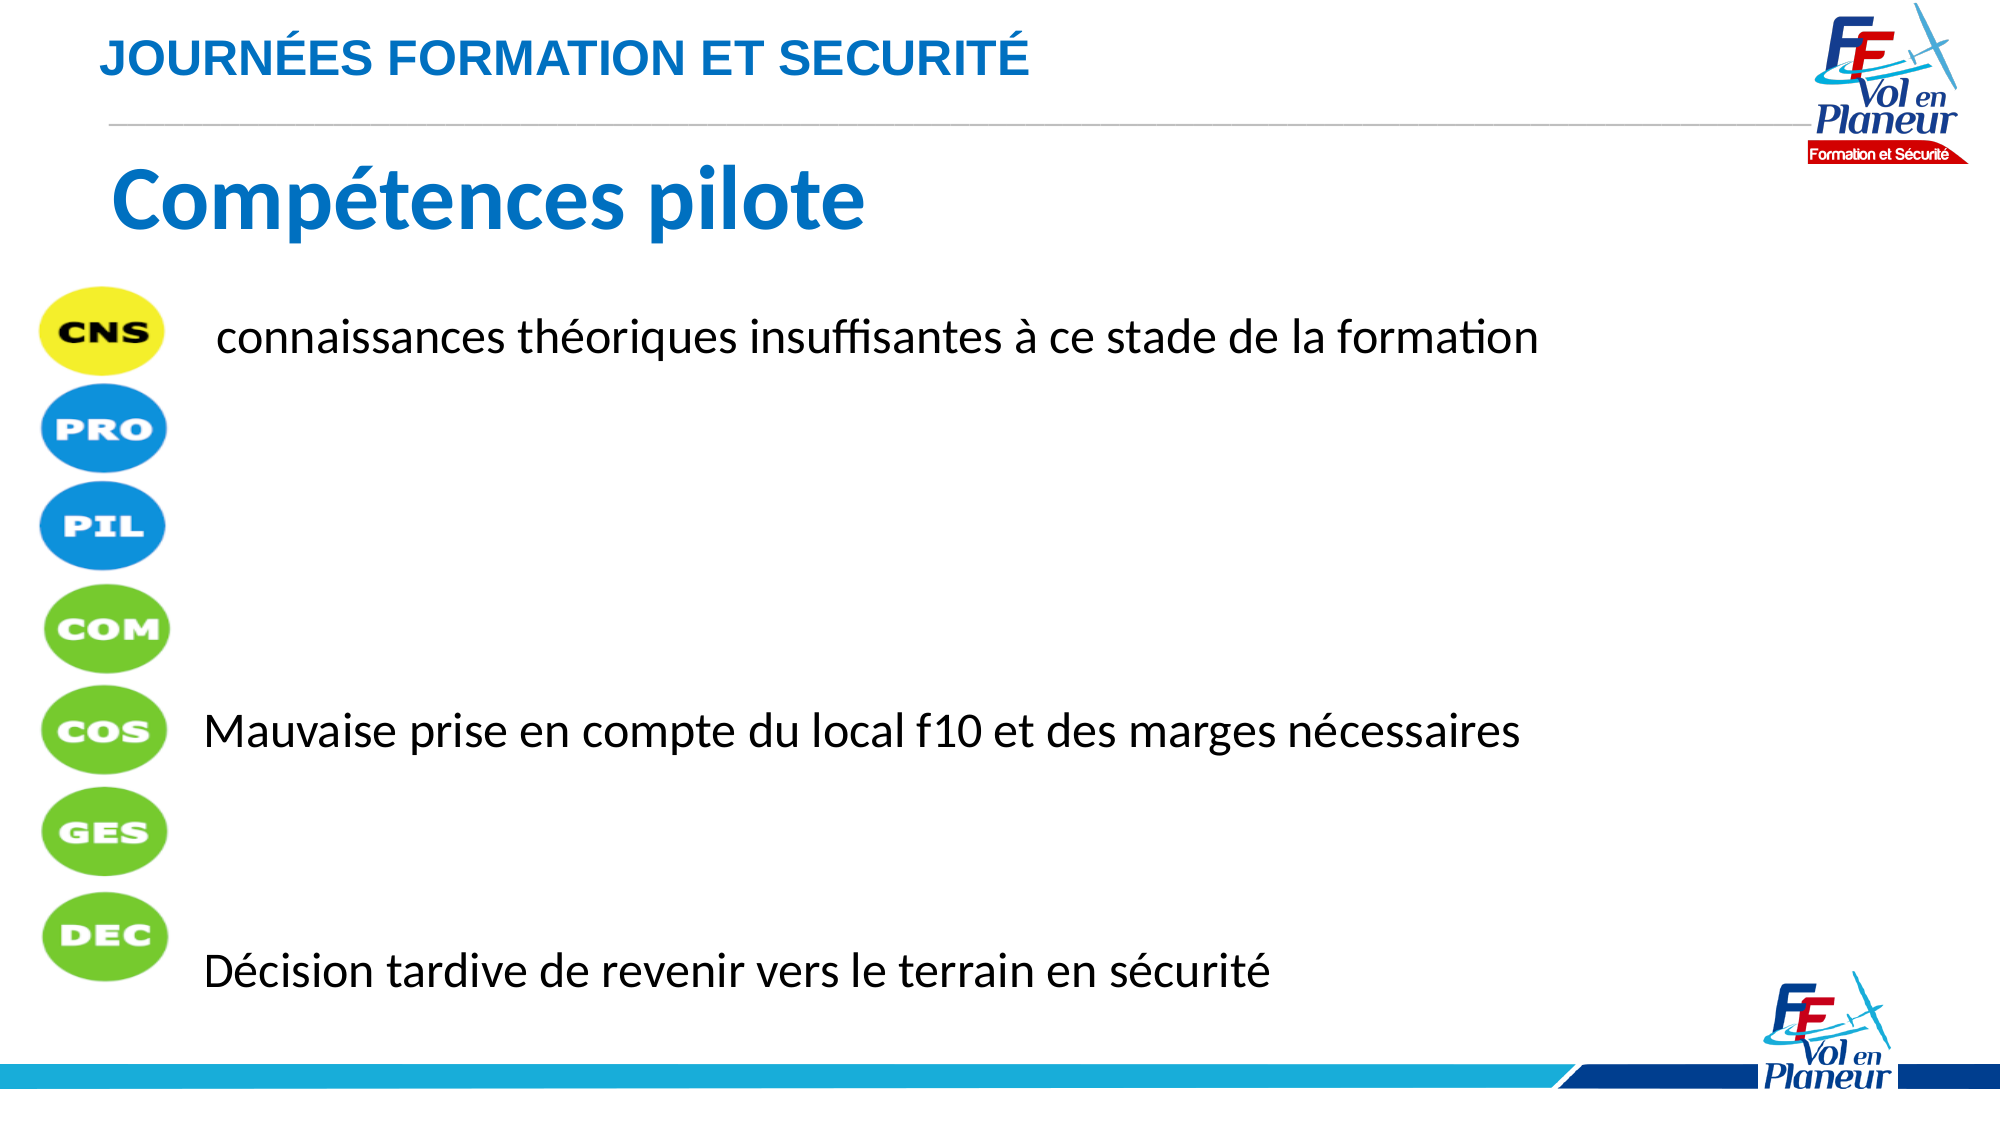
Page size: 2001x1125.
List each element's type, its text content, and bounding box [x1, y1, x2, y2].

text_box Compétences pilote [97, 130, 1794, 255]
picture [1759, 2, 2000, 165]
text_box connaissances théoriques insuffisantes à ce stade de la formation Mauvaise prise en compte du local f10 et des marges nécessaires Décision tardive de revenir vers le terrain en sécurité [188, 287, 1837, 1005]
list JOURNÉES FORMATION ET SECURITÉ [70, 24, 1547, 93]
picture [0, 268, 2000, 1125]
